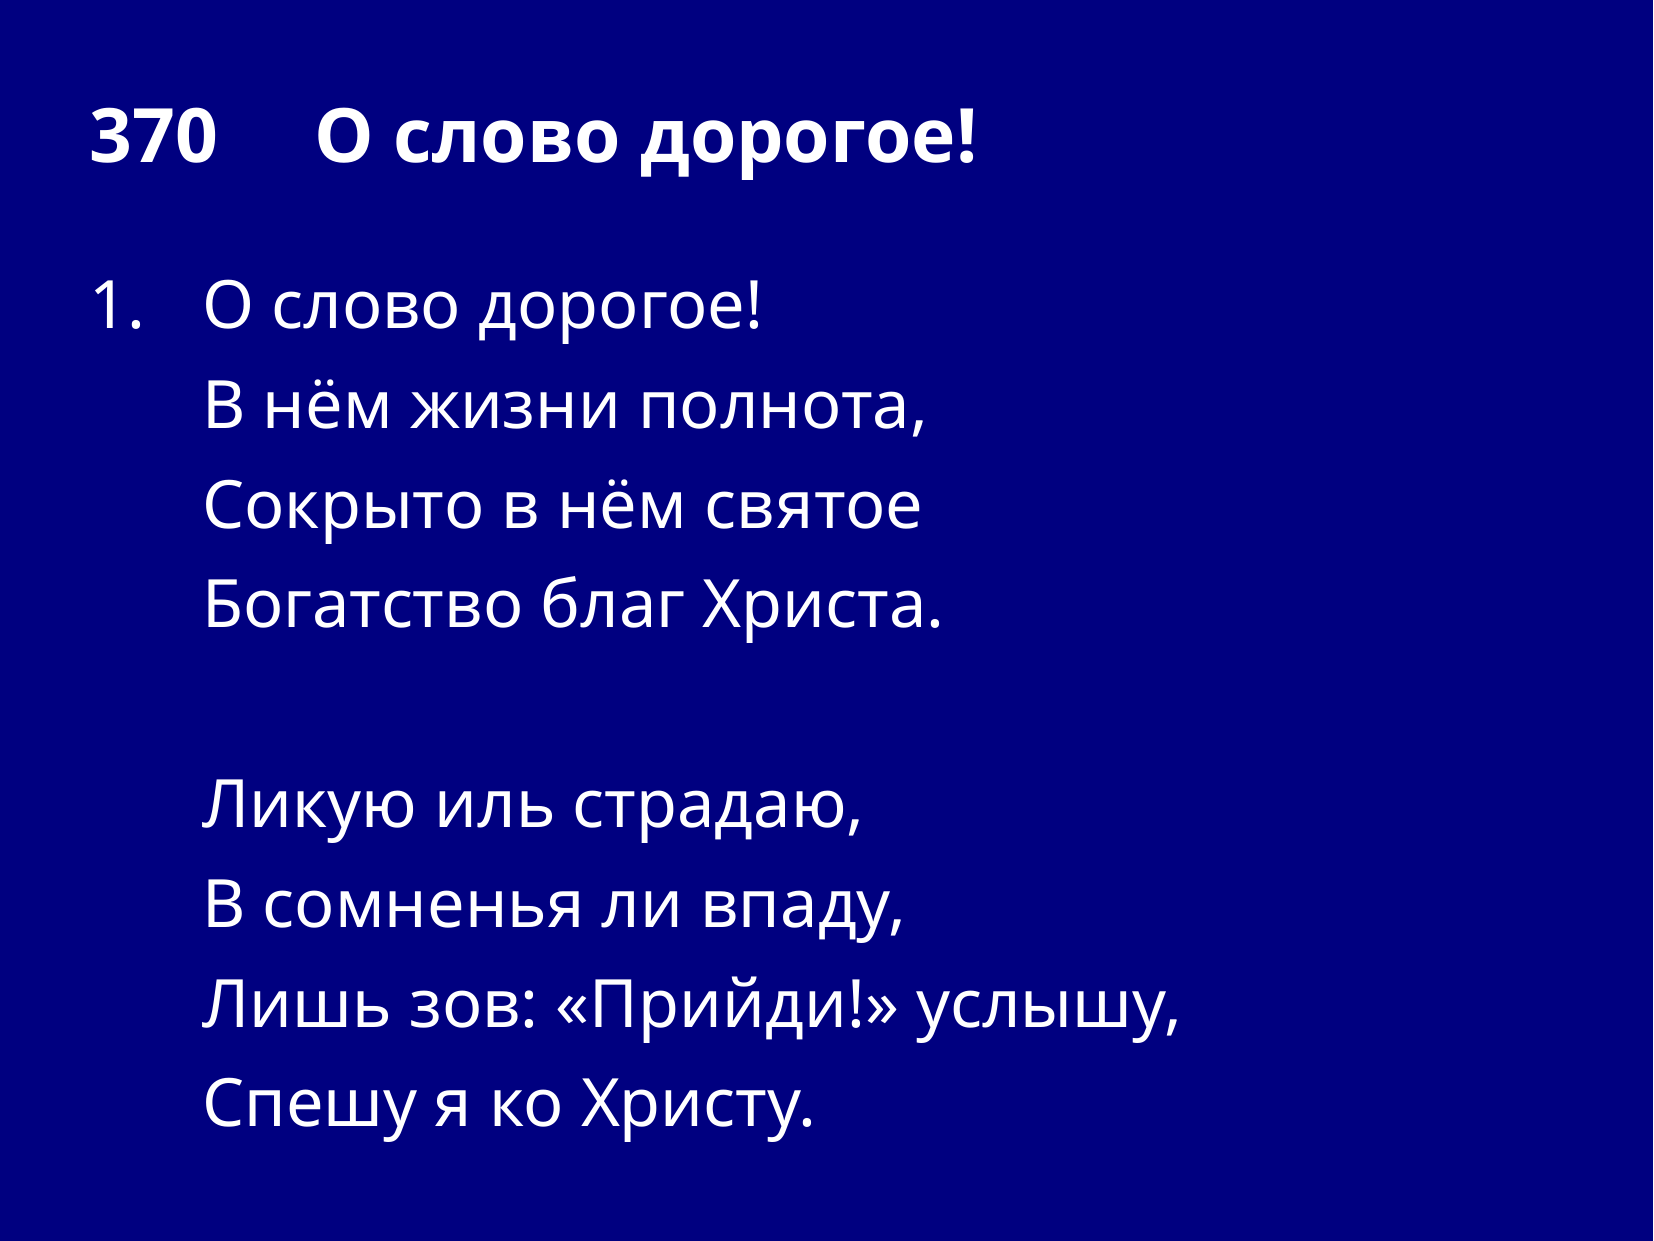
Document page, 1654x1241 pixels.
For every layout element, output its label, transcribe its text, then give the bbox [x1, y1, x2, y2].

text_box 1. О слово дорогое! В нём жизни полнота, Сокрыто в нём святое Богатство благ Христа. Ликую иль страдаю, В сомненья ли впаду, Лишь зов: «Прийди!» услышу, Спешу я ко Христу. [75, 188, 1576, 1163]
text_box 370 О слово дорогое! [75, 75, 1576, 188]
